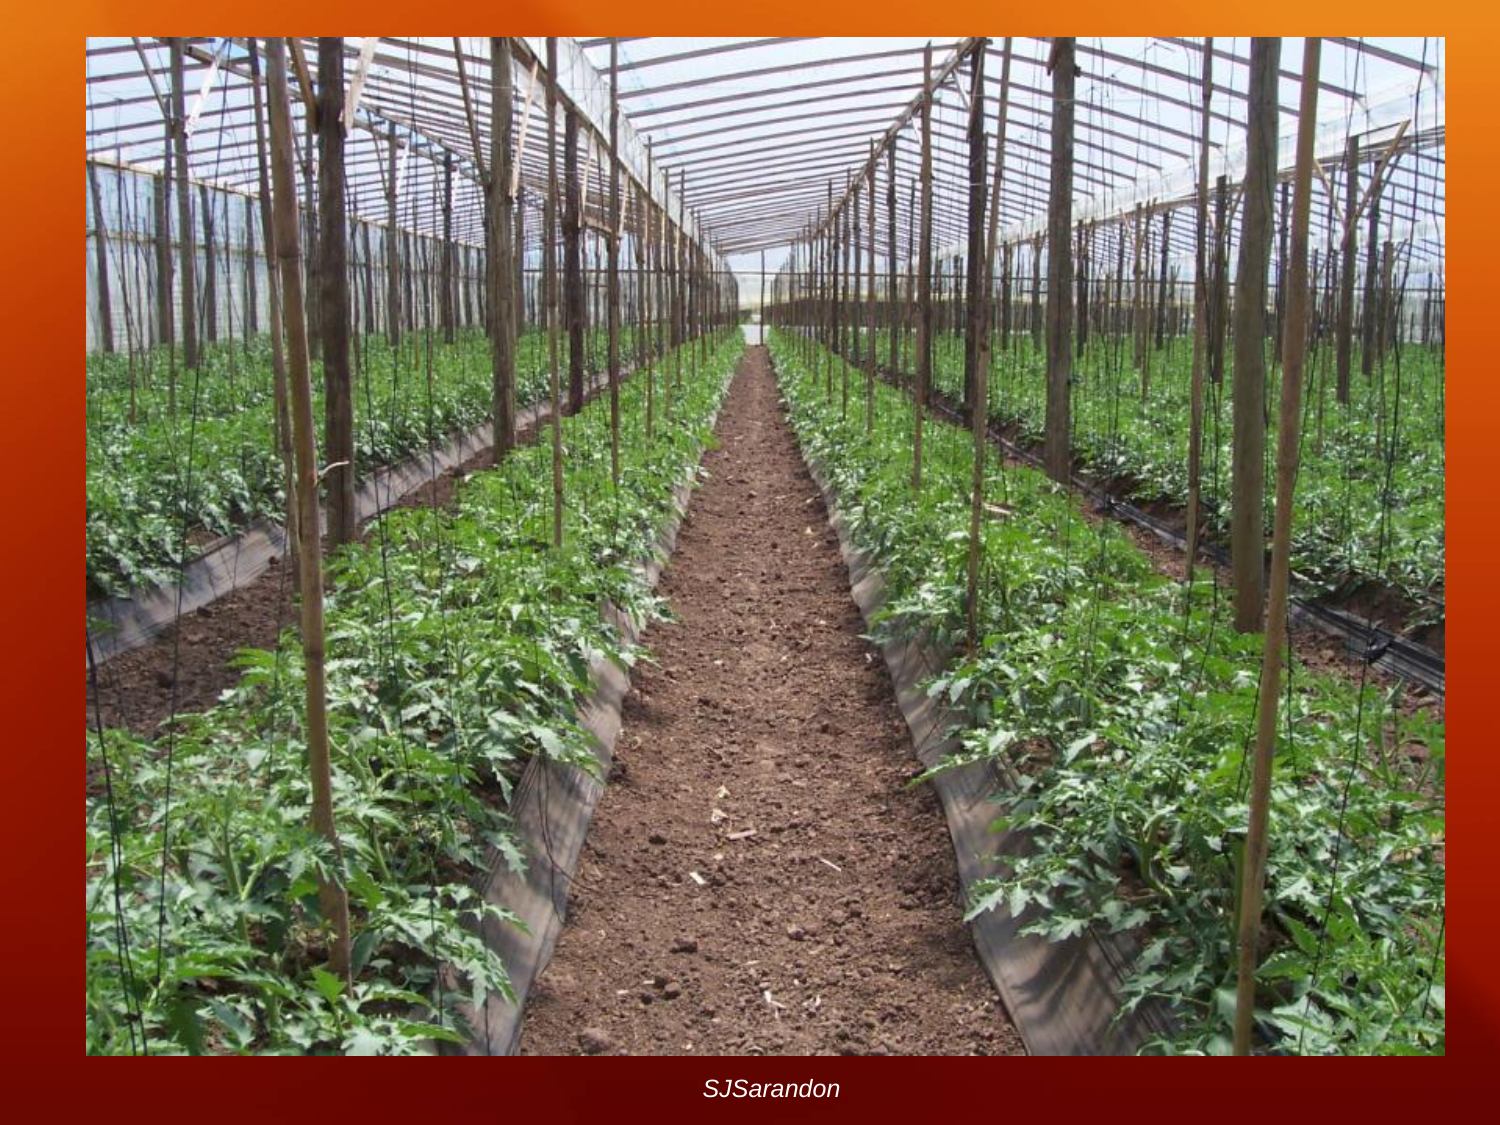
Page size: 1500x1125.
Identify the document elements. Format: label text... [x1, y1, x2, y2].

text_box SJSarandon [534, 1050, 1010, 1125]
picture [0, 0, 1500, 1125]
